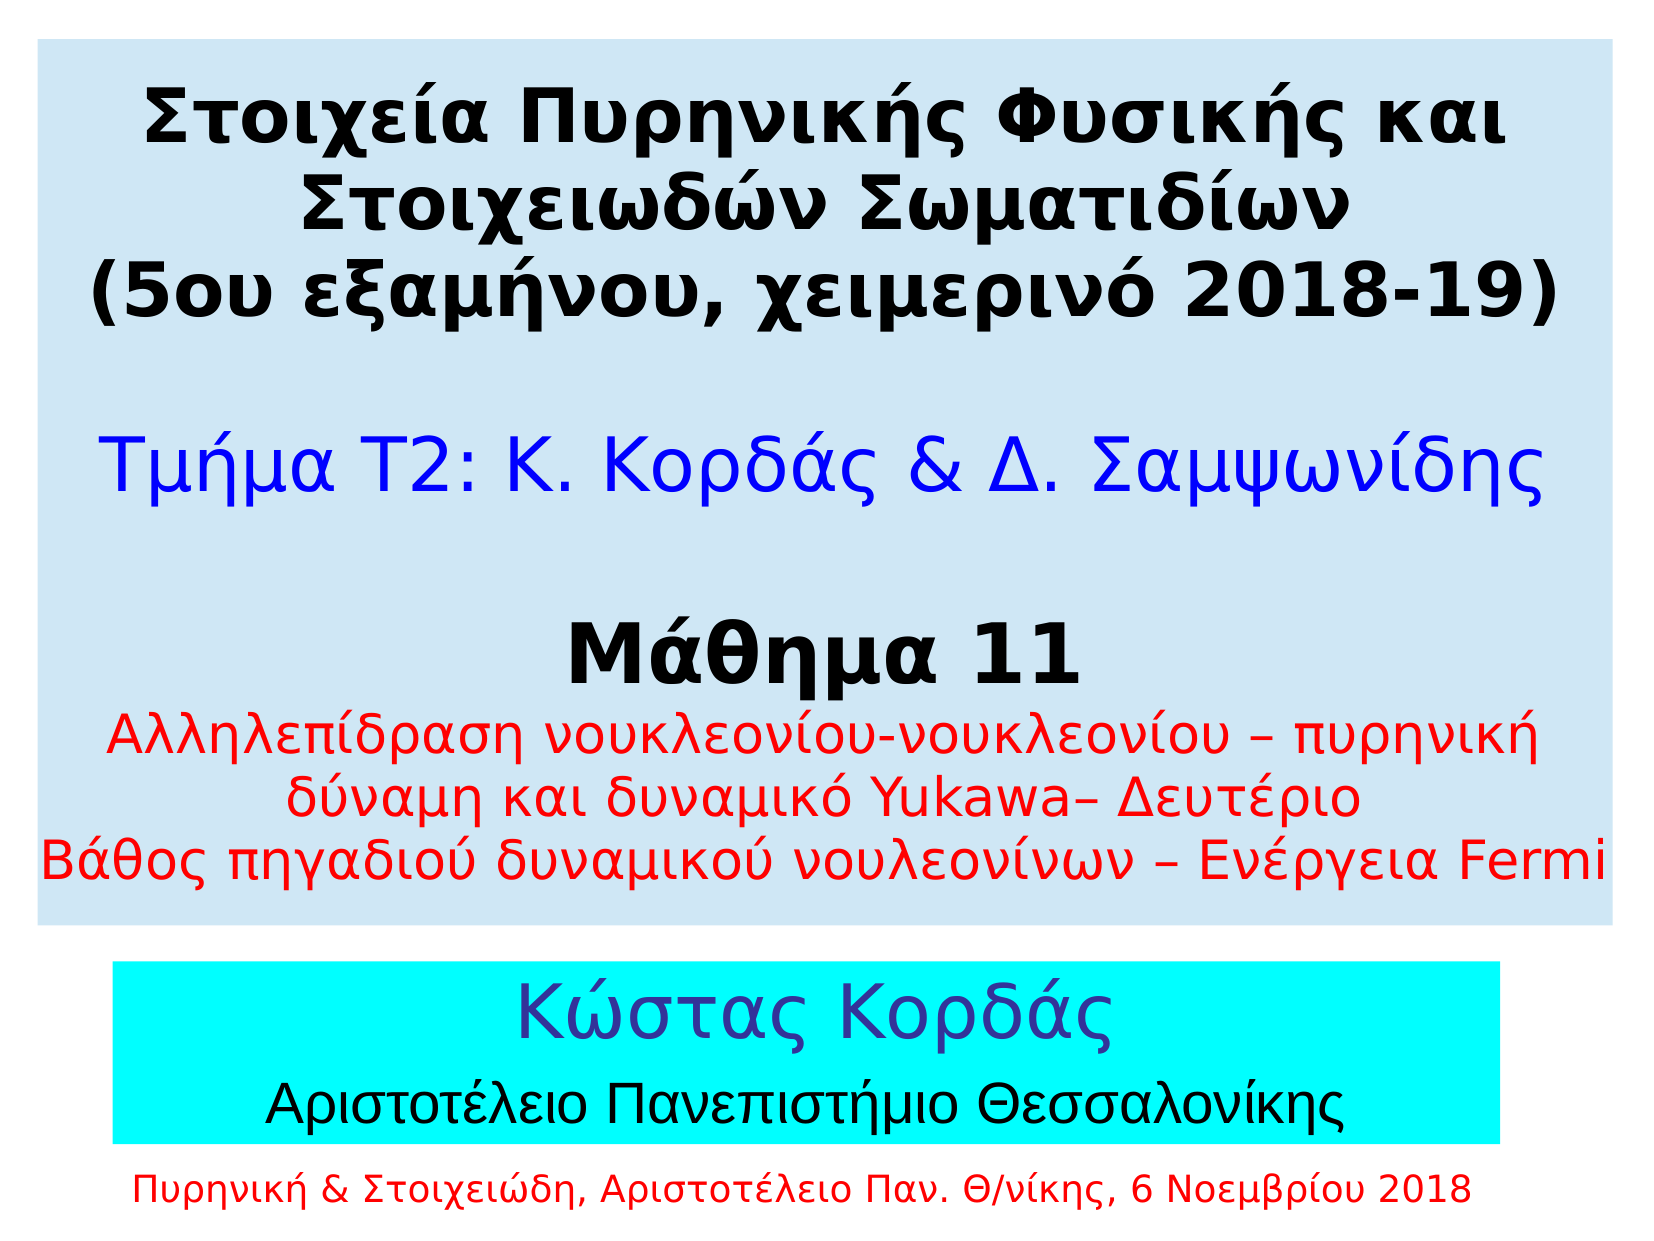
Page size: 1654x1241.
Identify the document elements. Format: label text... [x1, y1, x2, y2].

title Στοιχεία Πυρηνικής Φυσικής και Στοιχειωδών Σωματιδίων (5ου εξαμήνου, χειμερινό 2018-19) Τμήμα T2: Κ. Κορδάς & Δ. Σαμψωνίδης Μάθημα 11 Αλληλεπίδραση νουκλεονίου-νουκλεονίου – πυρηνική δύναμη και δυναμικό Yukawa– Δευτέριο Βάθος πηγαδιού δυναμικού νουλεονίνων – Ενέργεια Fermi [37, 39, 1613, 926]
text_box Κώστας Κορδάς Αριστοτέλειο Πανεπιστήμιο Θεσσαλονίκης [112, 961, 1501, 1145]
text_box Πυρηνική & Στοιχειώδη, Αριστοτέλειο Παν. Θ/νίκης, 6 Νοεμβρίου 2018 [116, 1160, 1524, 1219]
